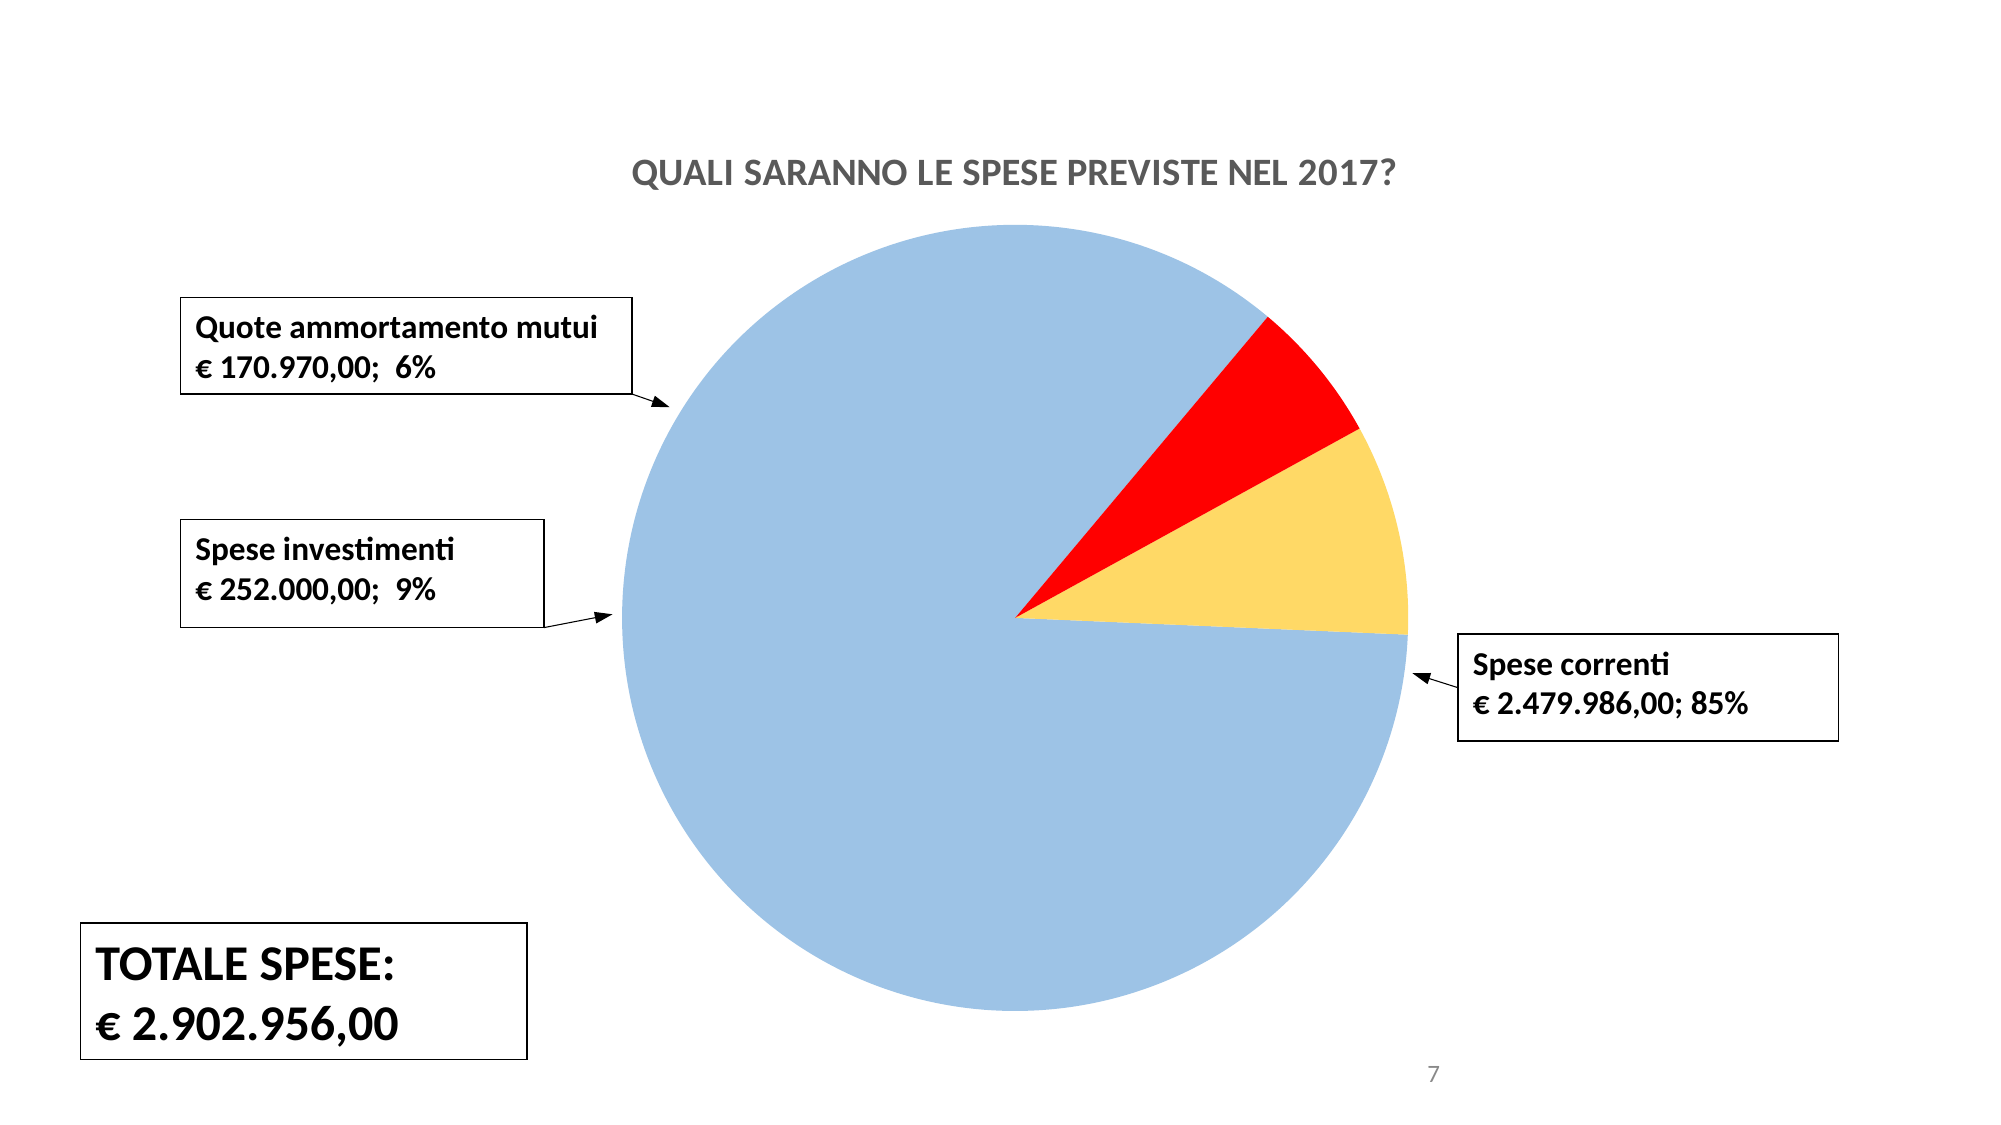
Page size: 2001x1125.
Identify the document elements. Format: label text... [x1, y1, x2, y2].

text_box Spese investimenti € 252.000,00; 9% [180, 519, 544, 628]
text_box TOTALE SPESE: € 2.902.956,00 [80, 923, 527, 1060]
text_box Spese correnti € 2.479.986,00; 85% [1457, 634, 1839, 742]
text_box [1412, 1042, 1863, 1103]
chart [98, 118, 1933, 1030]
text_box Quote ammortamento mutui € 170.970,00; 6% [180, 297, 633, 395]
